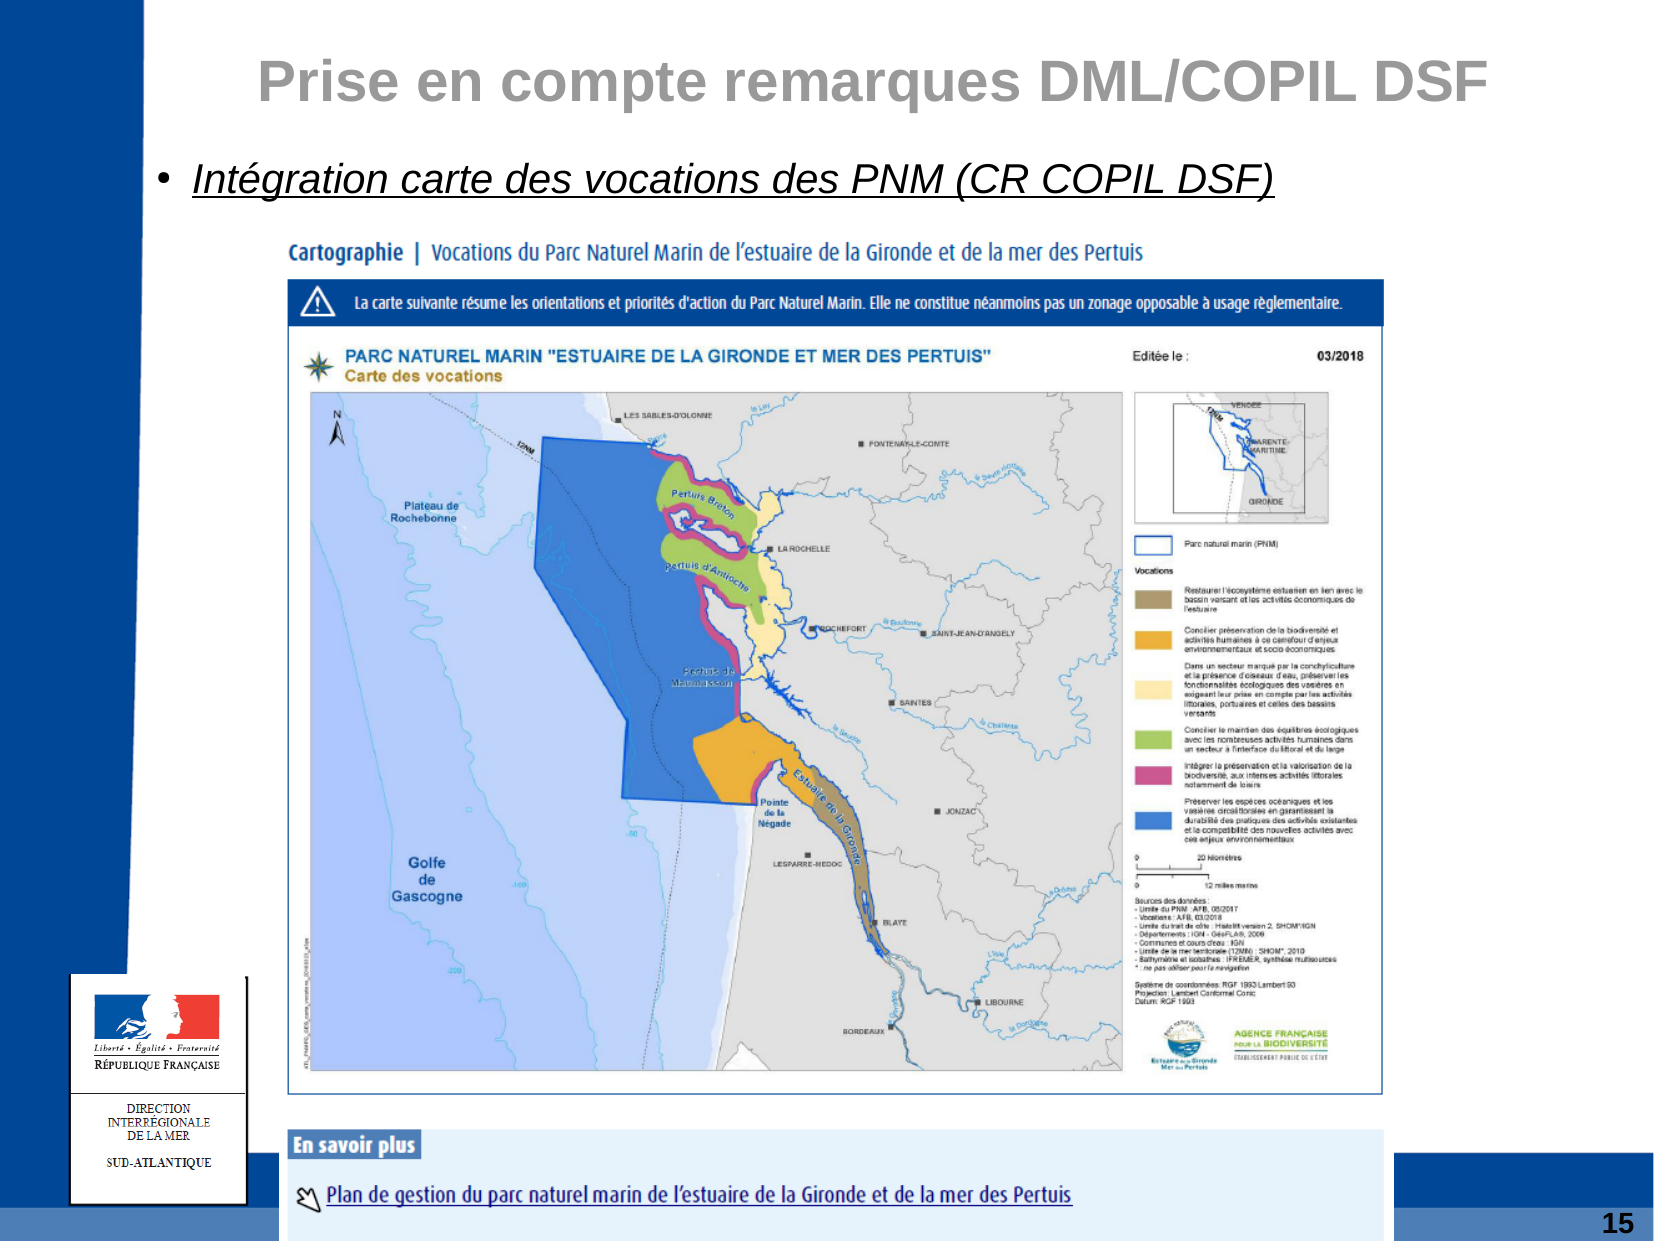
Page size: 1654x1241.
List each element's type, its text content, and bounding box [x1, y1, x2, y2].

picture [0, 0, 1654, 1241]
picture [279, 226, 1394, 1241]
text_box Prise en compte remarques DML/COPIL DSF [106, 41, 1642, 189]
text_box Intégration carte des vocations des PNM (CR COPIL DSF) [141, 148, 1571, 1241]
